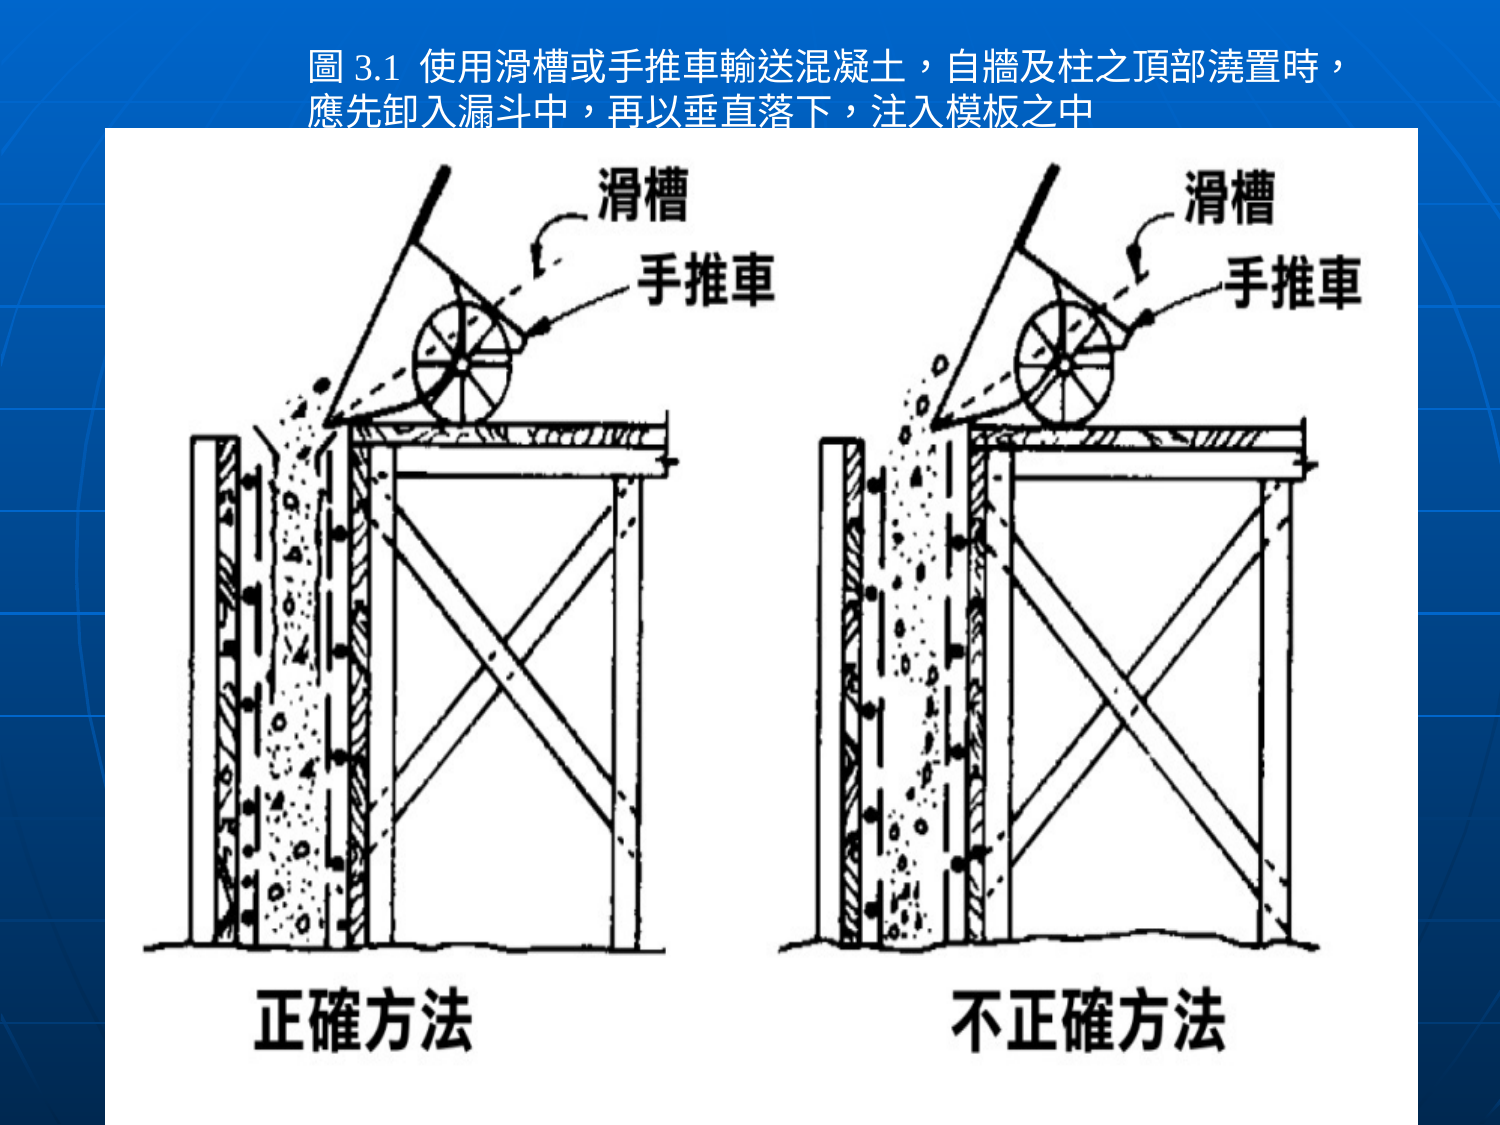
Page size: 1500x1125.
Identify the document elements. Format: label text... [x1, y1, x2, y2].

picture [105, 128, 1418, 1125]
text_box 圖3.1 使用滑槽或手推車輸送混凝土，自牆及柱之頂部澆置時， 應先卸入漏斗中，再以垂直落下，注入模板之中 [292, 35, 1373, 141]
text_box <編號> [1418, 1024, 1426, 1100]
